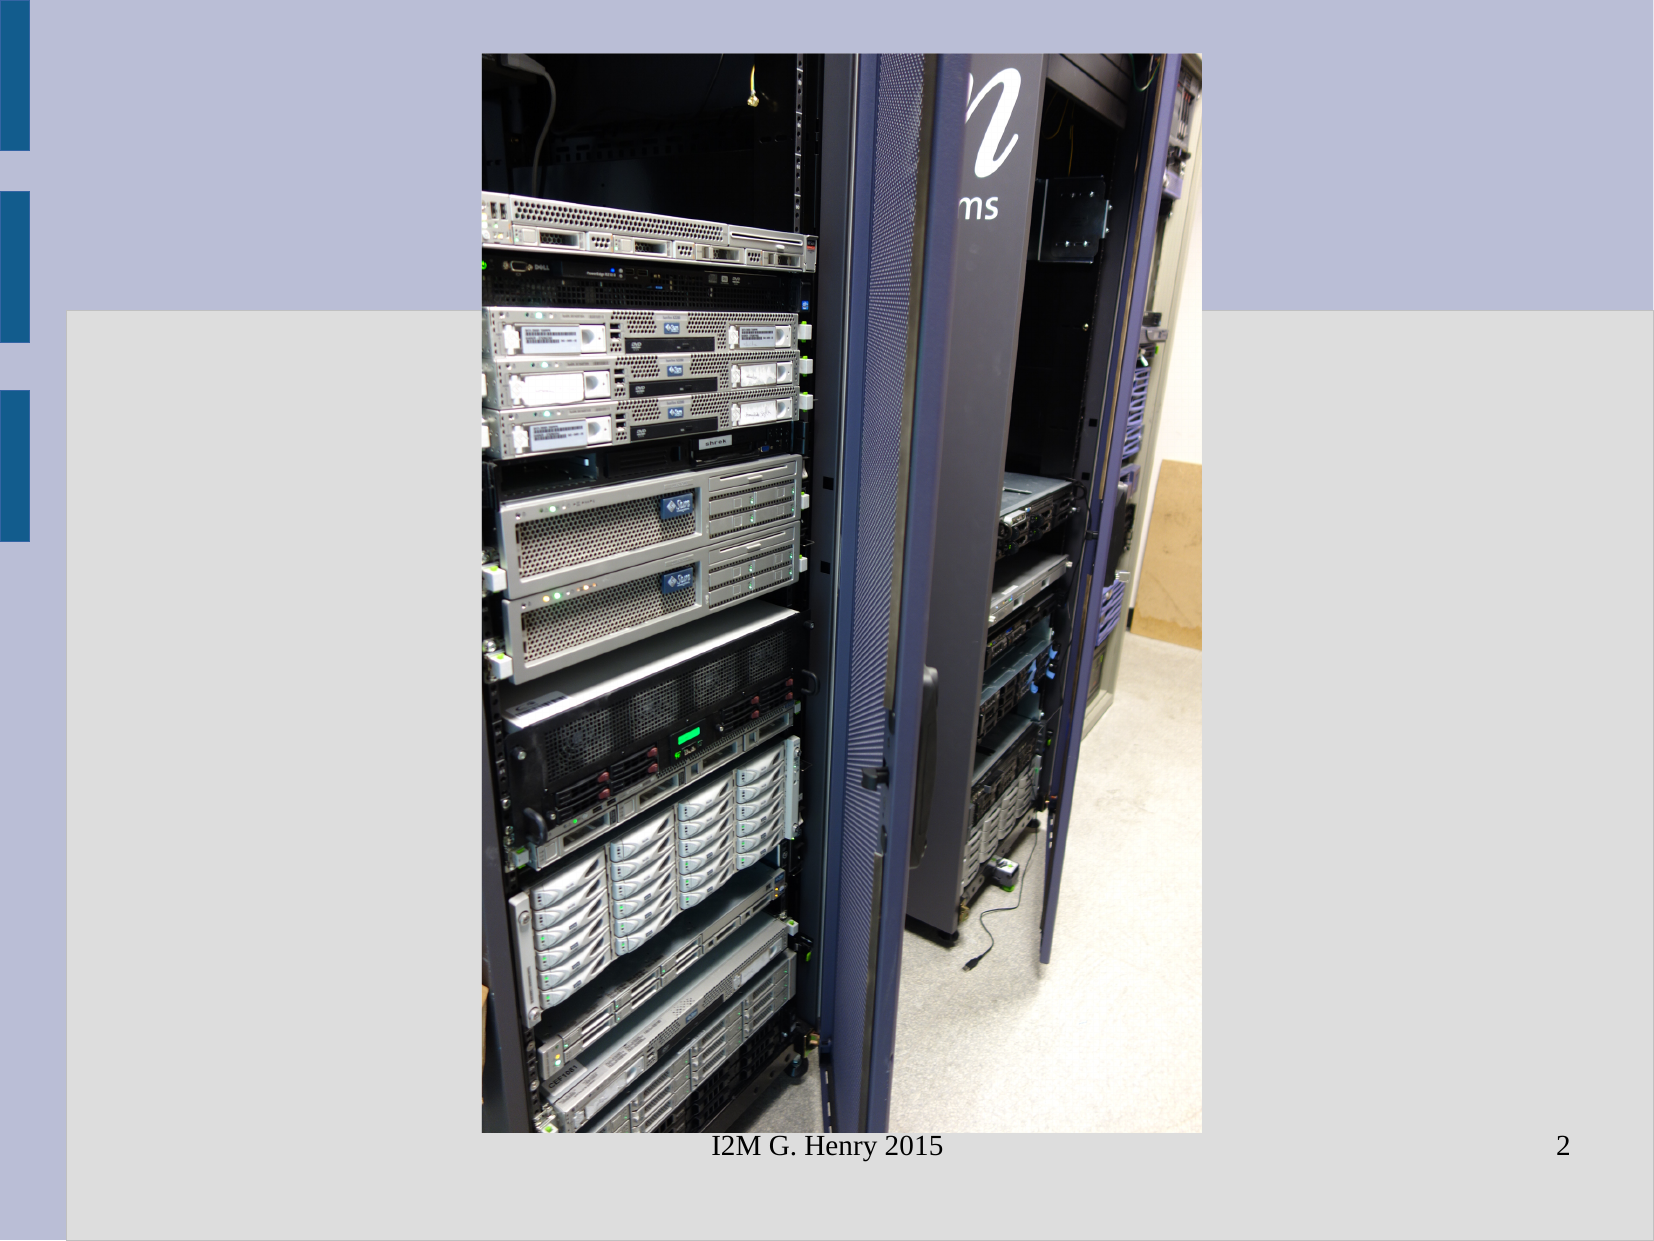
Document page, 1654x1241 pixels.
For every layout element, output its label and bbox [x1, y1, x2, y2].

picture [481, 53, 1202, 1133]
